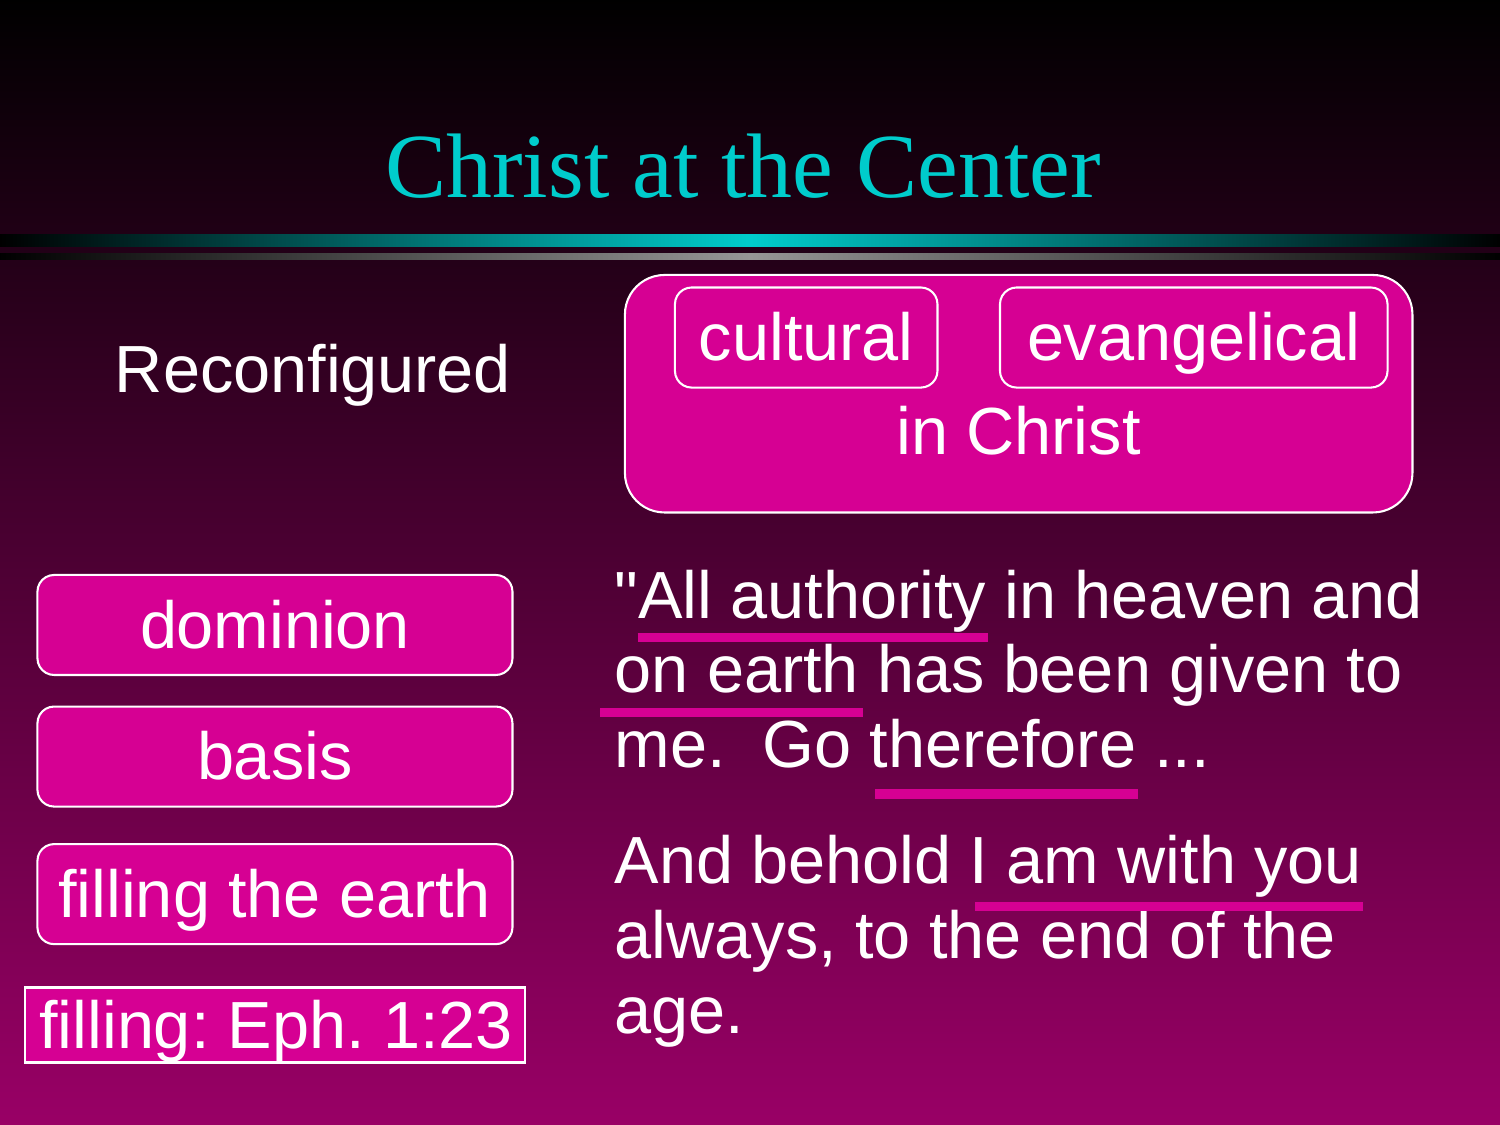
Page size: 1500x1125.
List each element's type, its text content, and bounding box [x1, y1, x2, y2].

text_box Reconfigured [99, 324, 675, 438]
title Christ at the Center [99, 37, 1388, 225]
text_box basis [37, 706, 513, 807]
text_box evangelical [999, 287, 1388, 388]
text_box dominion [37, 574, 513, 676]
text_box "All authority in heaven and on earth has been given to me. Go therefore ... And behold I am with you always, to the end of the age. [599, 549, 1450, 1056]
text_box filling: Eph. 1:23 [24, 987, 525, 1063]
text_box cultural [674, 287, 938, 388]
text_box in Christ [624, 274, 1413, 513]
text_box filling the earth [37, 844, 513, 945]
